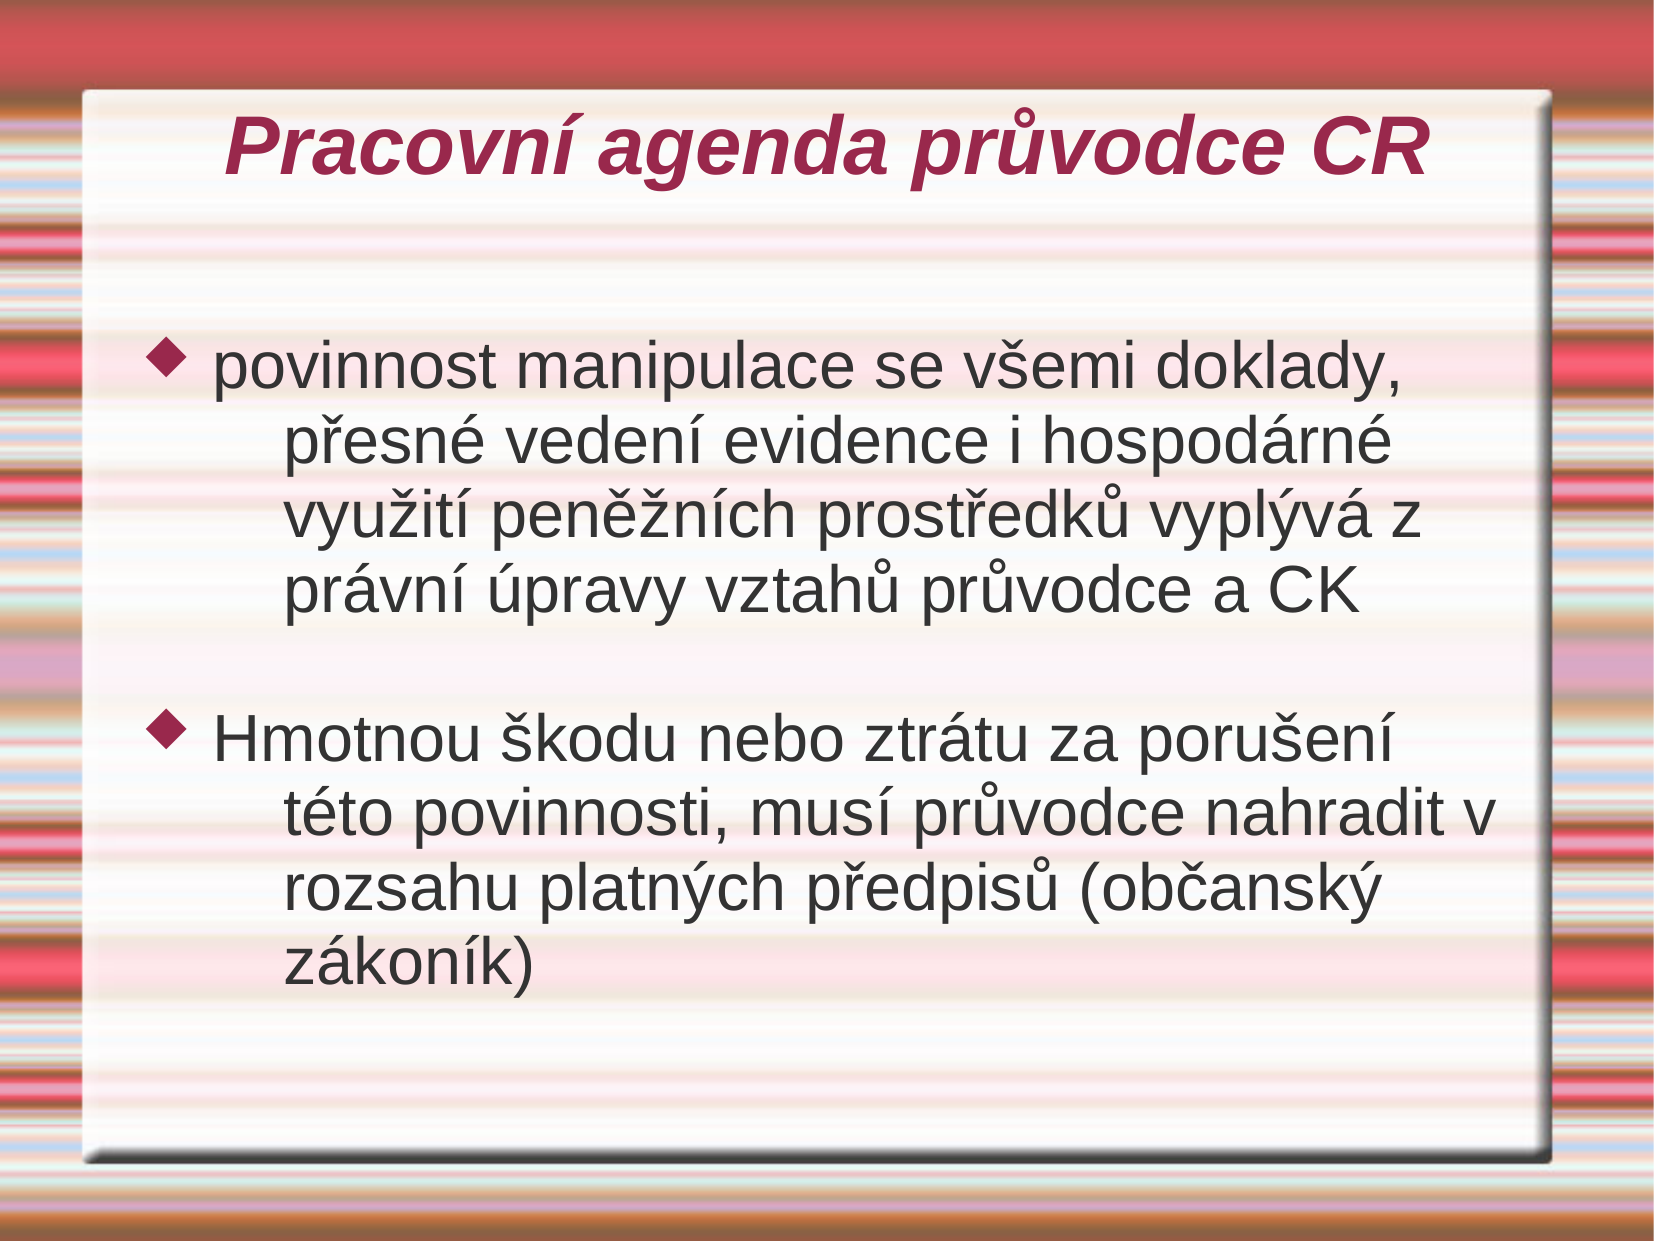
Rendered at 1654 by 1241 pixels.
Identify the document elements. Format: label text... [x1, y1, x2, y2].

list povinnost manipulace se všemi doklady, přesné vedení evidence i hospodárné využití peněžních prostředků vyplývá z právní úpravy vztahů průvodce a CK Hmotnou škodu nebo ztrátu za porušení této povinnosti, musí průvodce nahradit v rozsahu platných předpisů (občanský zákoník) [118, 324, 1516, 1118]
title Pracovní agenda průvodce CR [121, 57, 1534, 230]
